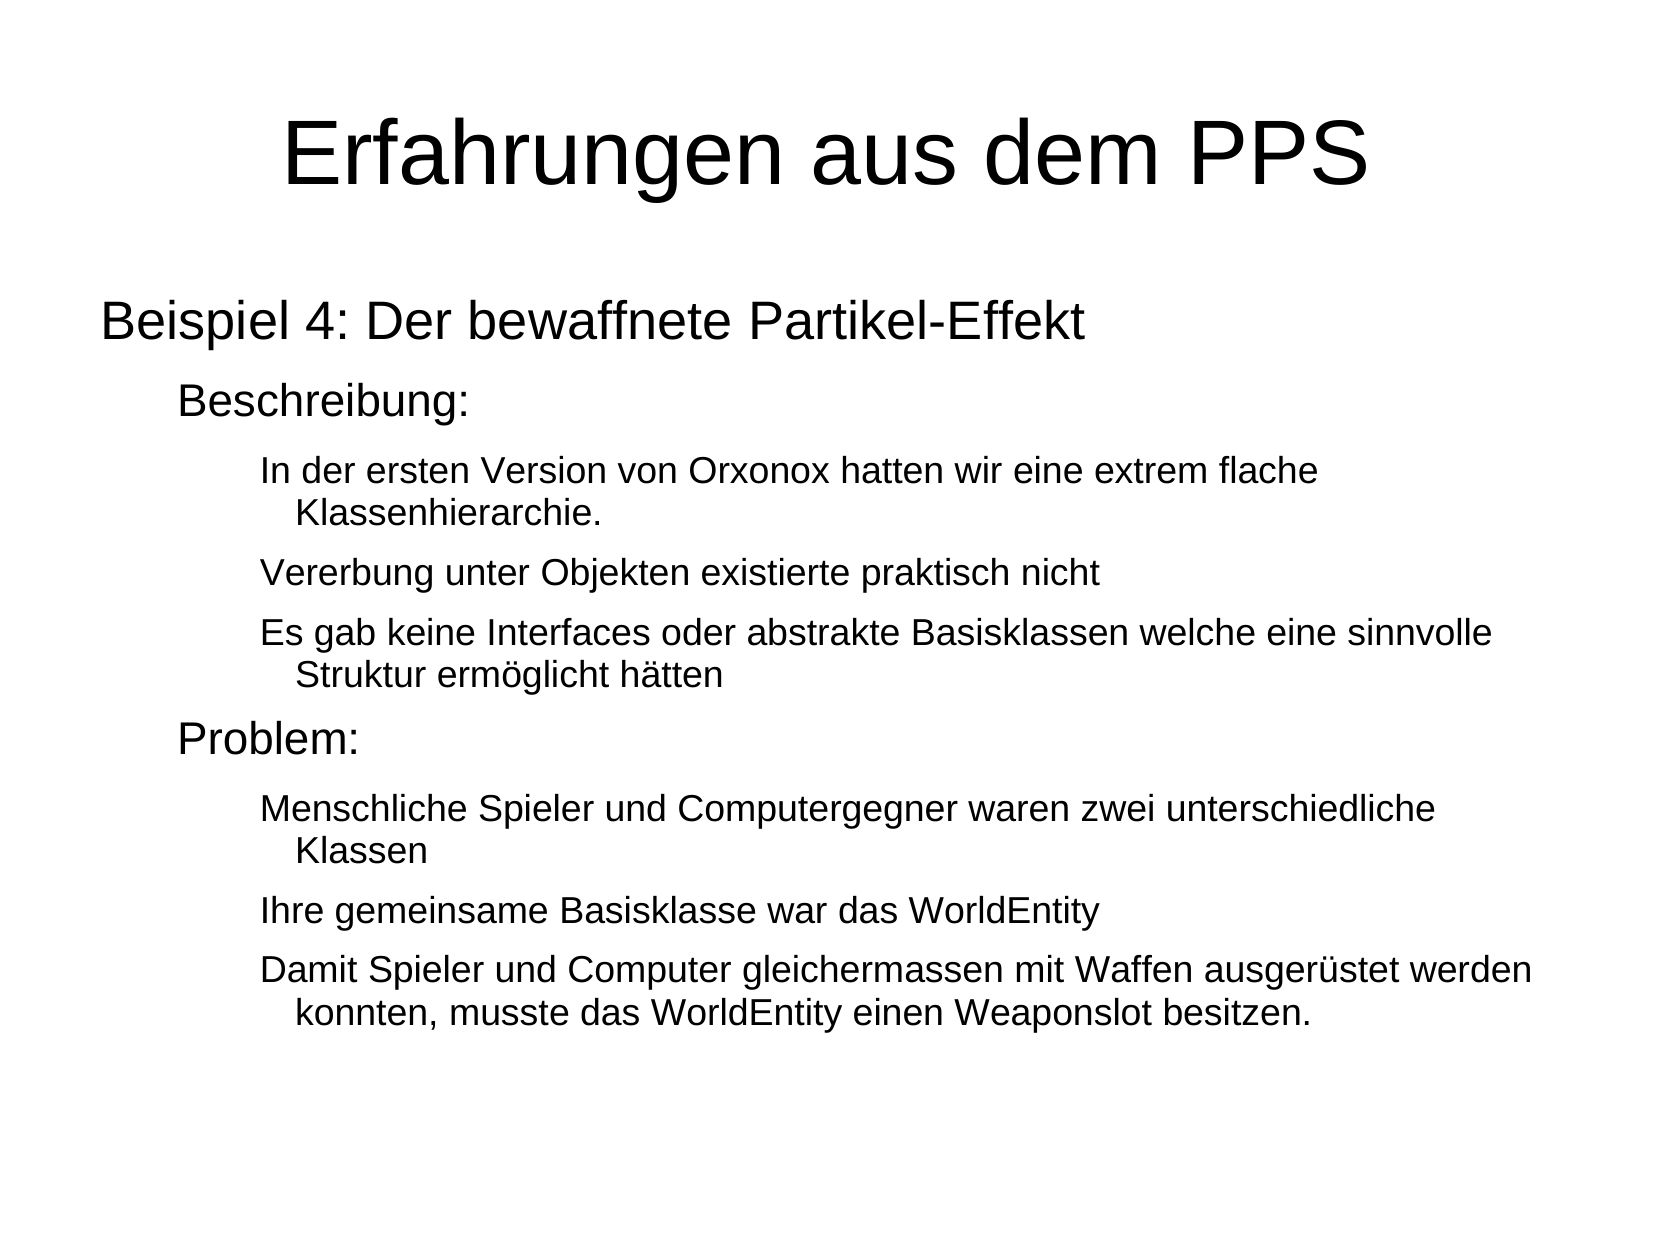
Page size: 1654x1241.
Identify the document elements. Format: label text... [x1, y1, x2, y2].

title Erfahrungen aus dem PPS [82, 56, 1571, 250]
list Beispiel 4: Der bewaffnete Partikel-Effekt Beschreibung: In der ersten Version von Orxonox hatten wir eine extrem flache Klassenhierarchie. Vererbung unter Objekten existierte praktisch nicht Es gab keine Interfaces oder abstrakte Basisklassen welche eine sinnvolle Struktur ermöglicht hätten Problem: Menschliche Spieler und Computergegner waren zwei unterschiedliche Klassen Ihre gemeinsame Basisklasse war das WorldEntity Damit Spieler und Computer gleichermassen mit Waffen ausgerüstet werden konnten, musste das WorldEntity einen Weaponslot besitzen. [82, 290, 1571, 1094]
